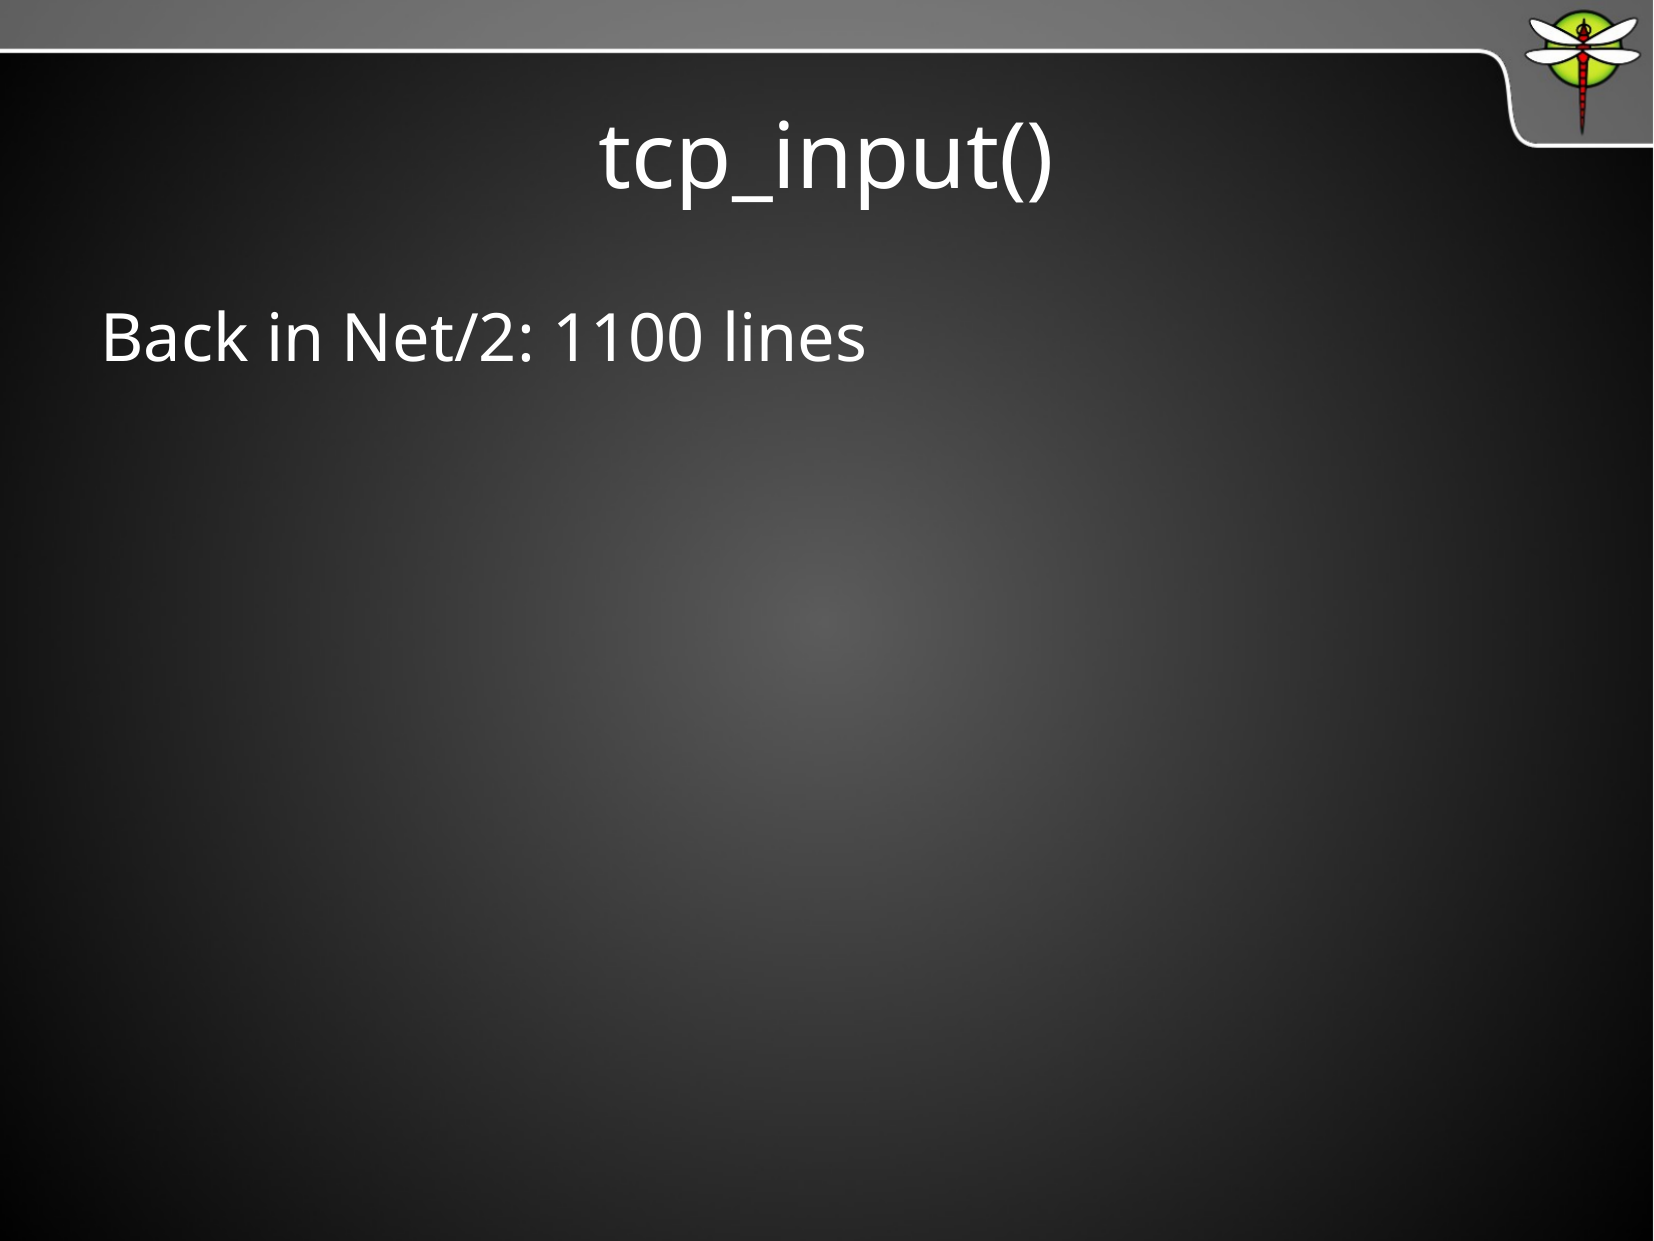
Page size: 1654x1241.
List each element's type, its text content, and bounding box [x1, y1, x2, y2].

picture [0, 0, 1654, 1241]
list Back in Net/2: 1100 lines [82, 290, 1571, 1094]
title tcp_input() [82, 56, 1571, 250]
